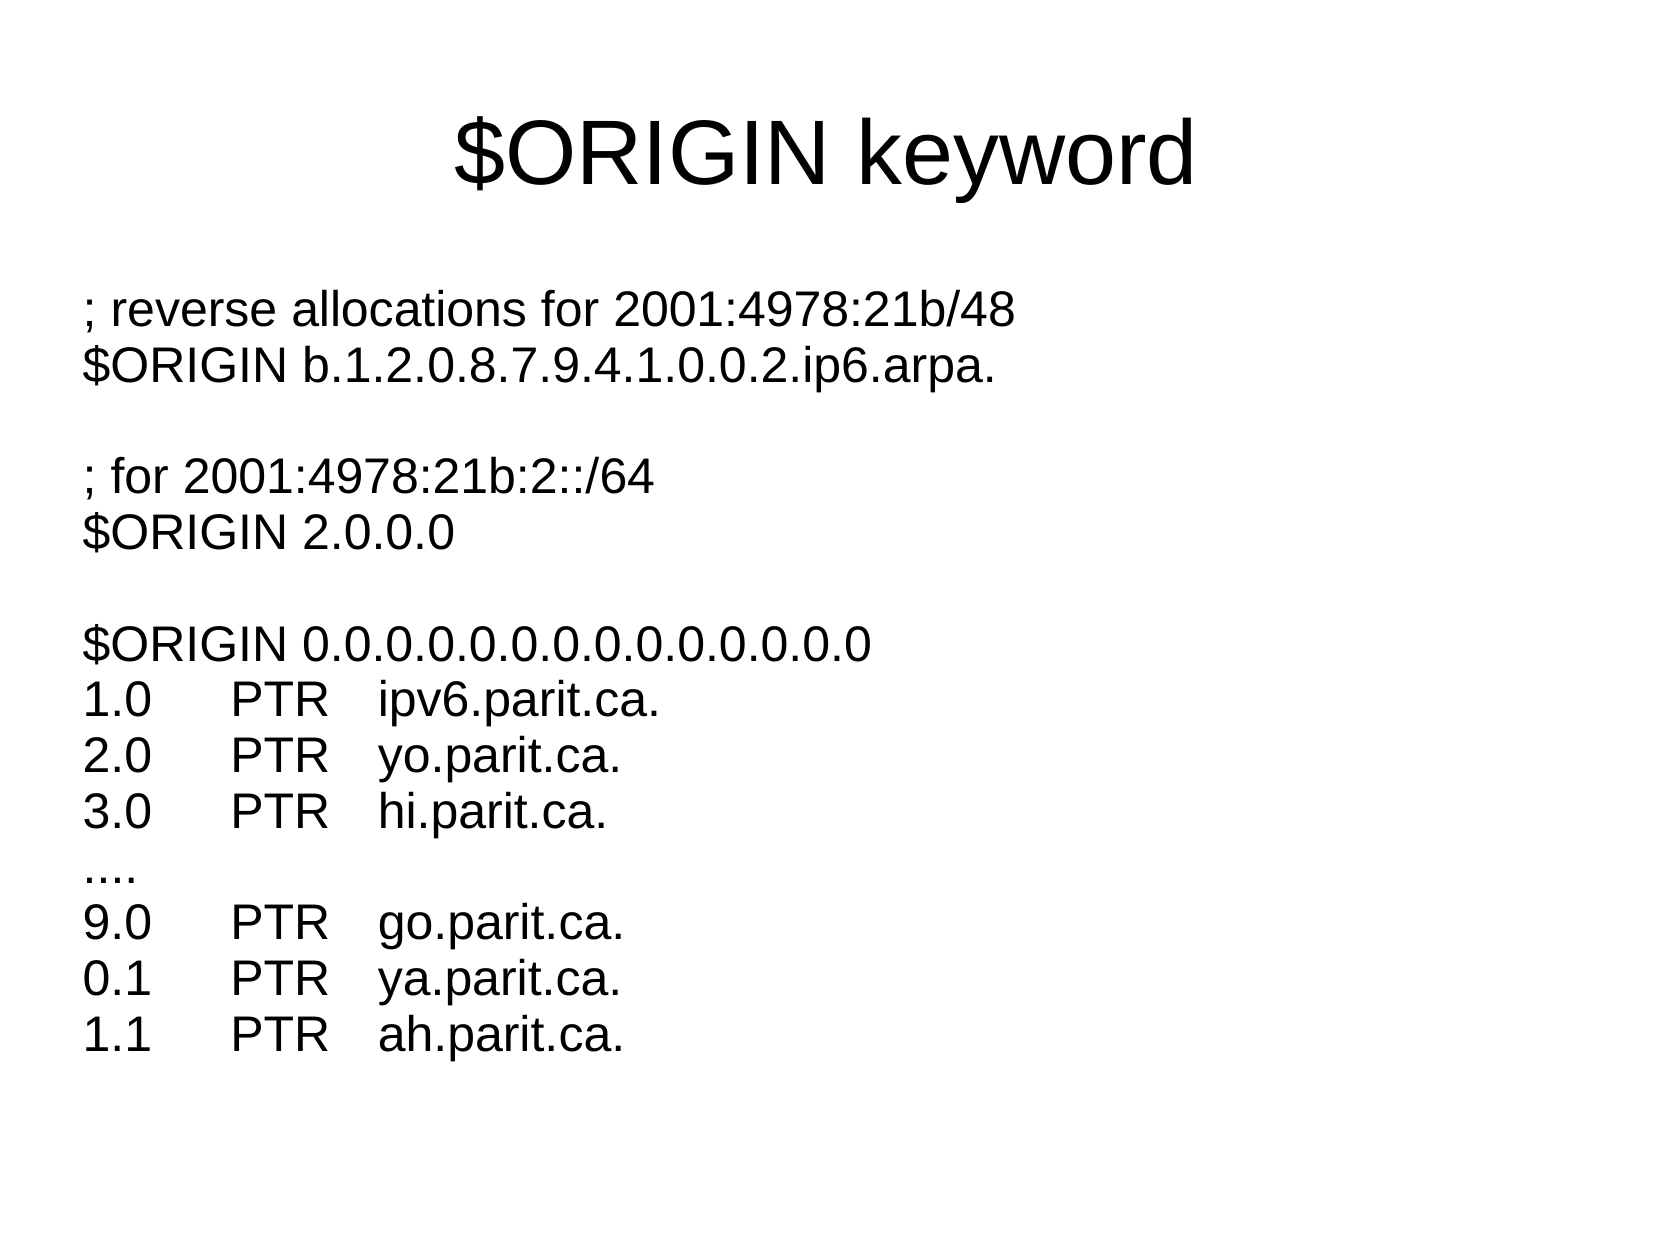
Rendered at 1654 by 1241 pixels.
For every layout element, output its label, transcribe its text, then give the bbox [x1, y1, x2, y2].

title $ORIGIN keyword [82, 56, 1571, 250]
subtitle ; reverse allocations for 2001:4978:21b/48 $ORIGIN b.1.2.0.8.7.9.4.1.0.0.2.ip6.arpa. ; for 2001:4978:21b:2::/64 $ORIGIN 2.0.0.0 $ORIGIN 0.0.0.0.0.0.0.0.0.0.0.0.0.0 1.0 PTR ipv6.parit.ca. 2.0 PTR yo.parit.ca. 3.0 PTR hi.parit.ca. .... 9.0 PTR go.parit.ca. 0.1 PTR ya.parit.ca. 1.1 PTR ah.parit.ca. [82, 281, 1571, 1118]
